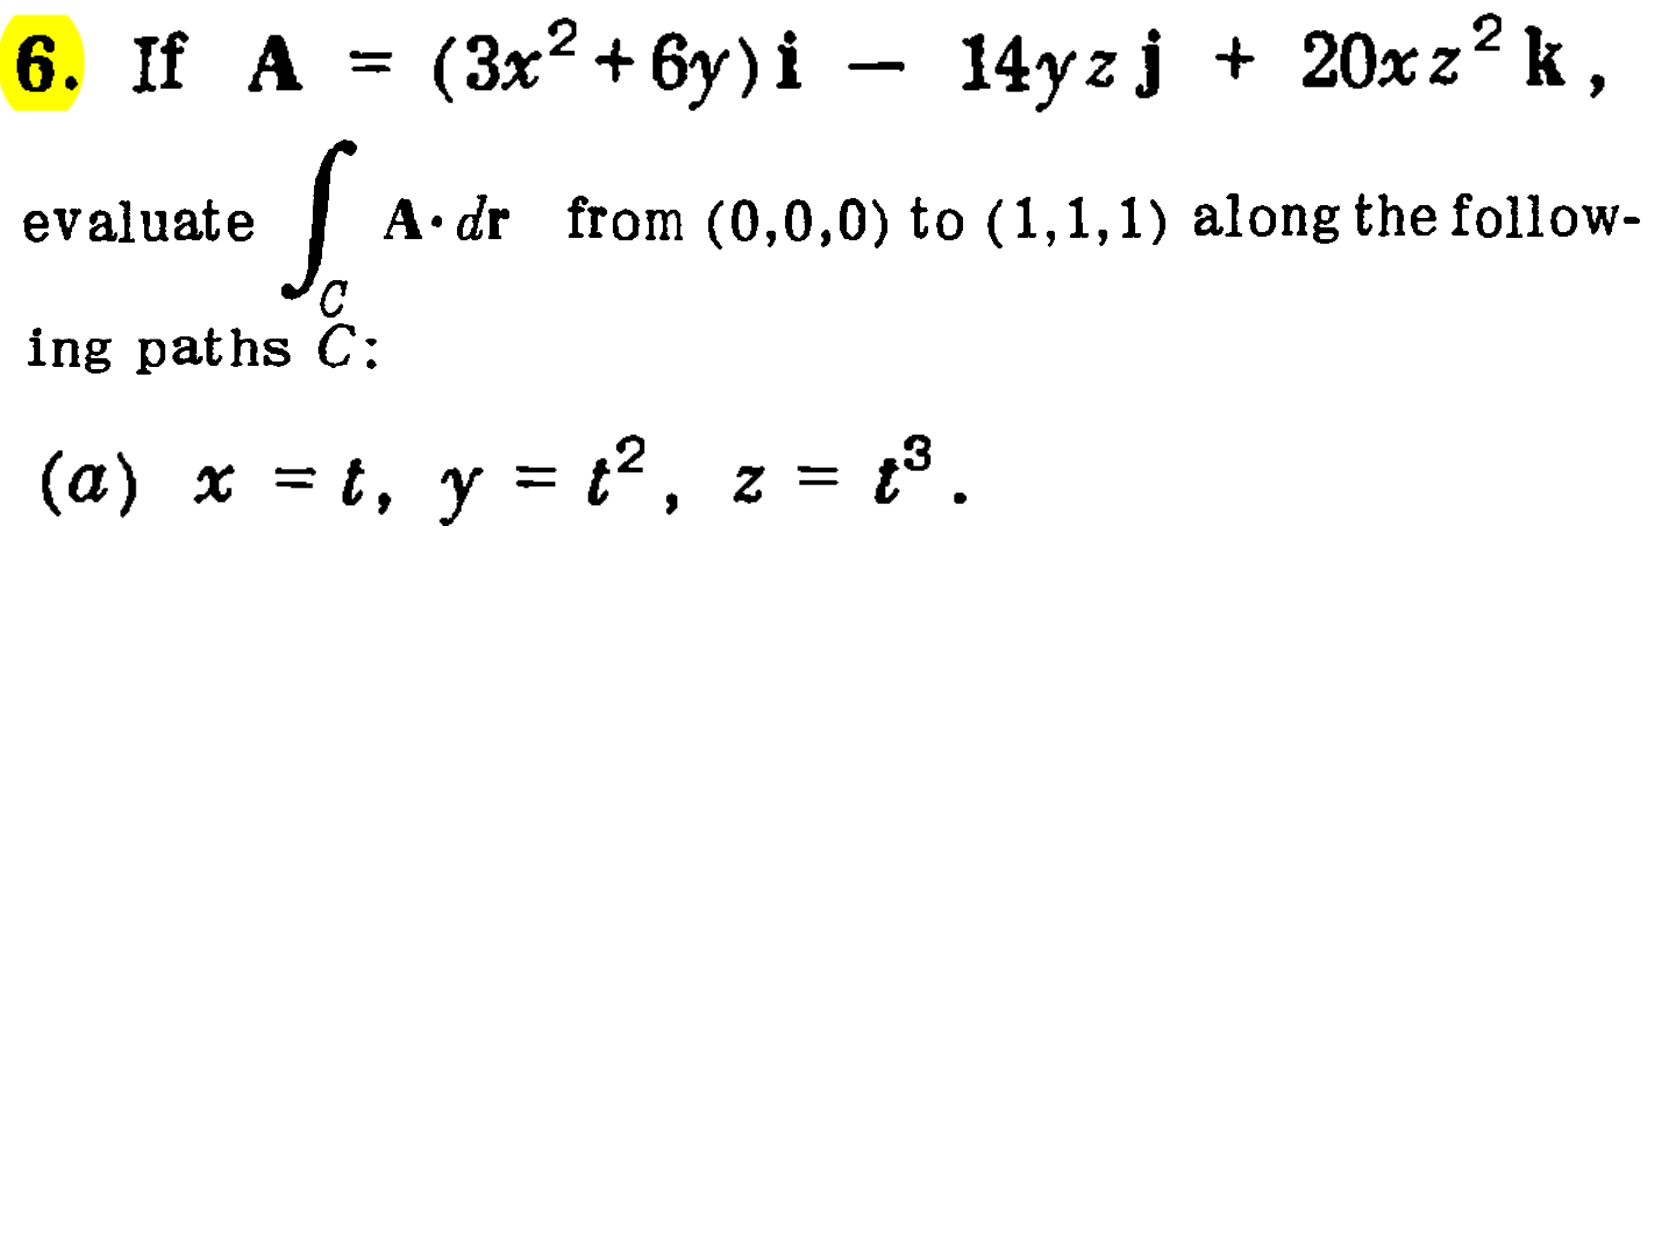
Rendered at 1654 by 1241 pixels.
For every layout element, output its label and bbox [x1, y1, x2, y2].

picture [19, 413, 981, 526]
picture [0, 0, 1654, 379]
